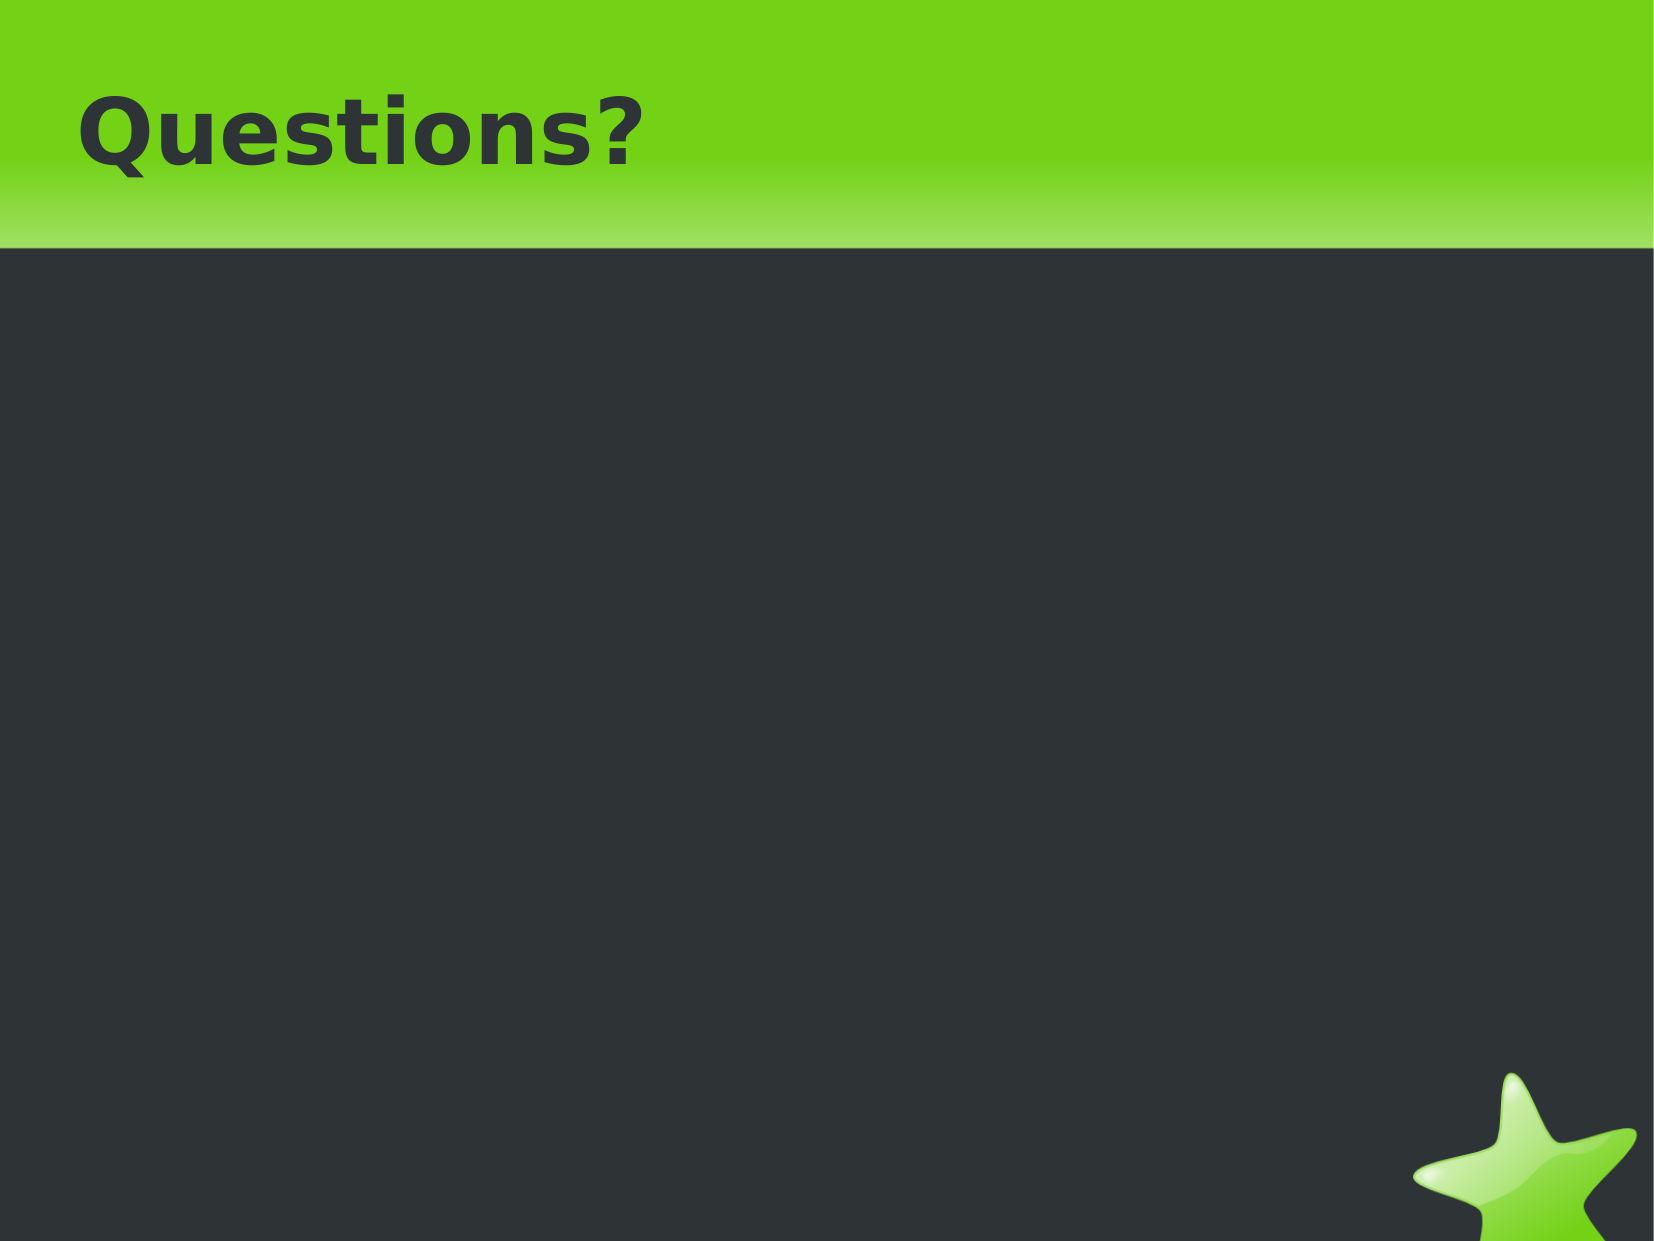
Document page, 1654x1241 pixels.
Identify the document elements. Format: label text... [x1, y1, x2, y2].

picture [0, 0, 1654, 1241]
title Questions? [76, 36, 1565, 229]
